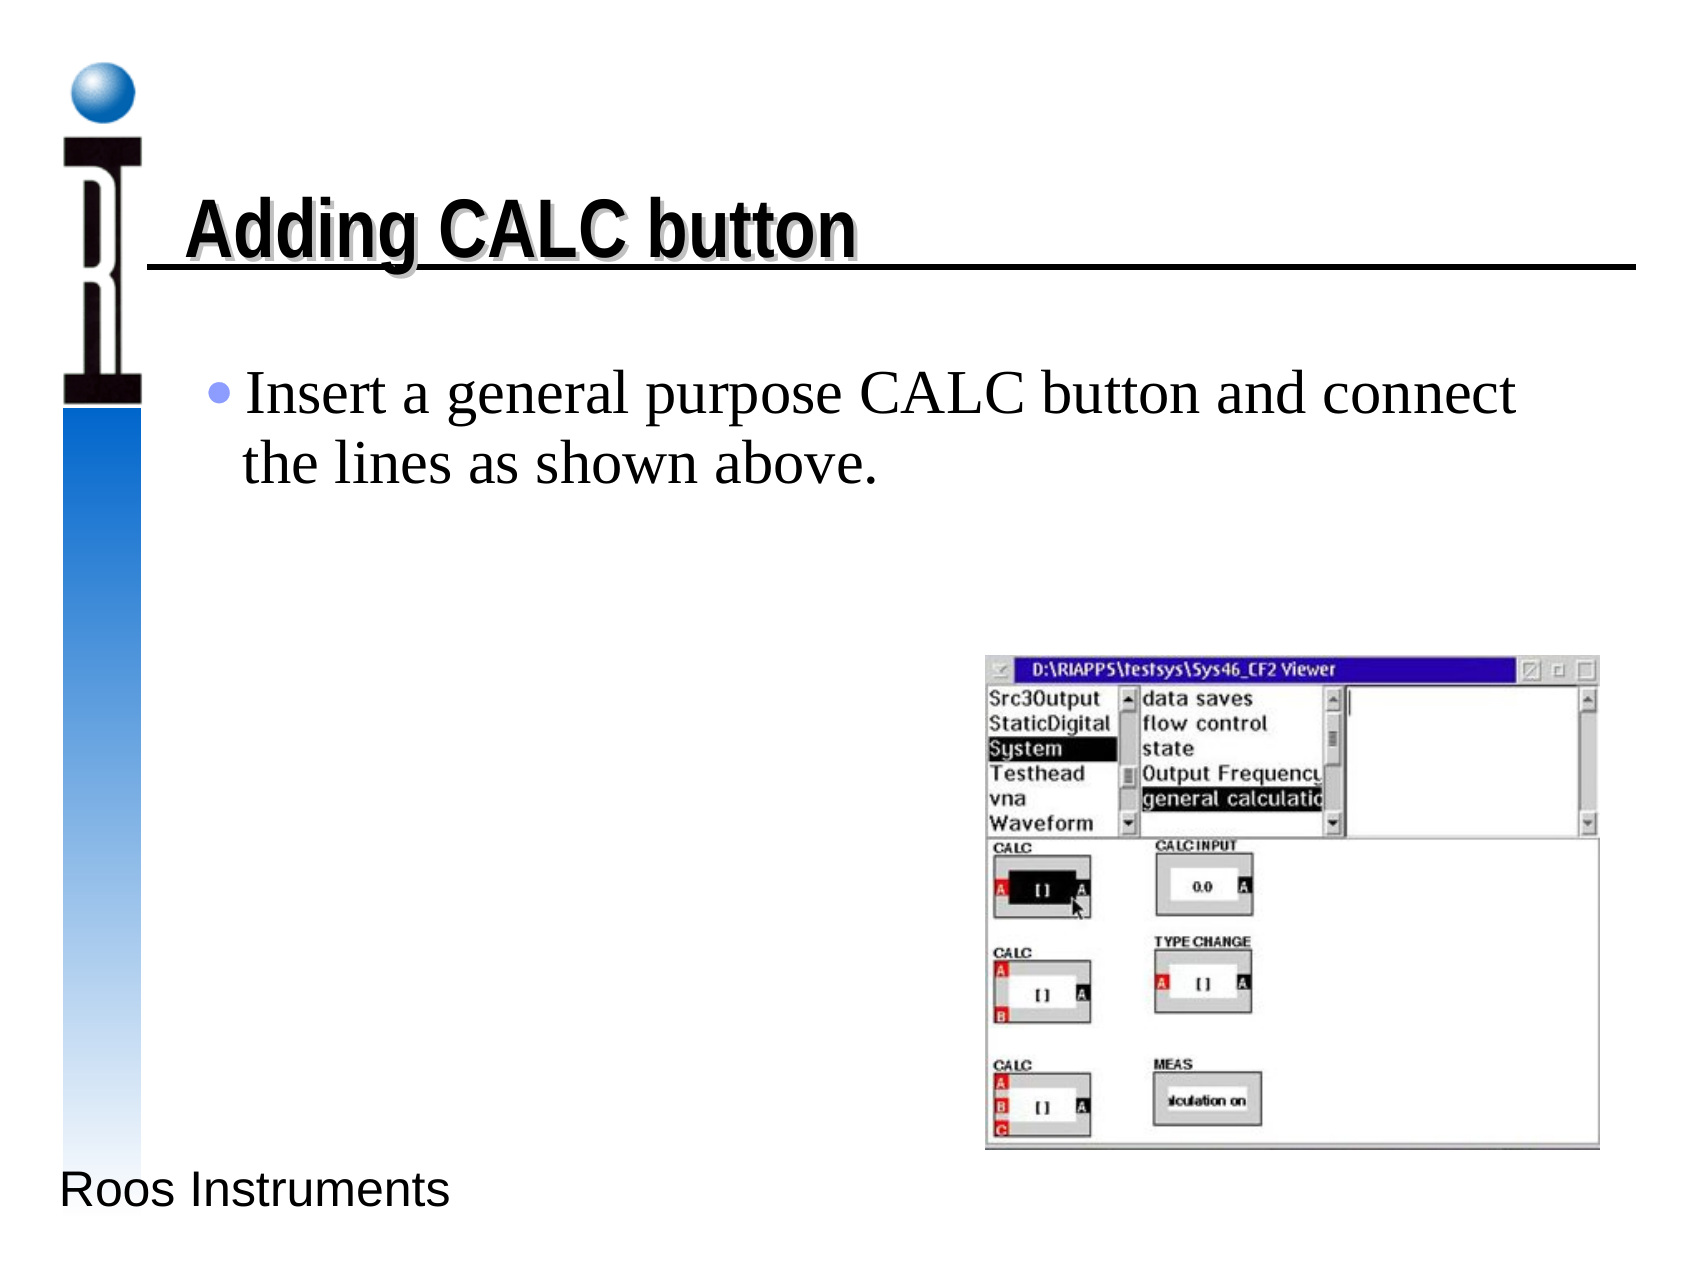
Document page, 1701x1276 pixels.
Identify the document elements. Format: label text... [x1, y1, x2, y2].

text_box Adding CALC button [184, 92, 1539, 274]
text_box Insert a general purpose CALC button and connect the lines as shown above. [192, 358, 1550, 499]
picture [985, 655, 1600, 1150]
picture [59, 58, 147, 411]
